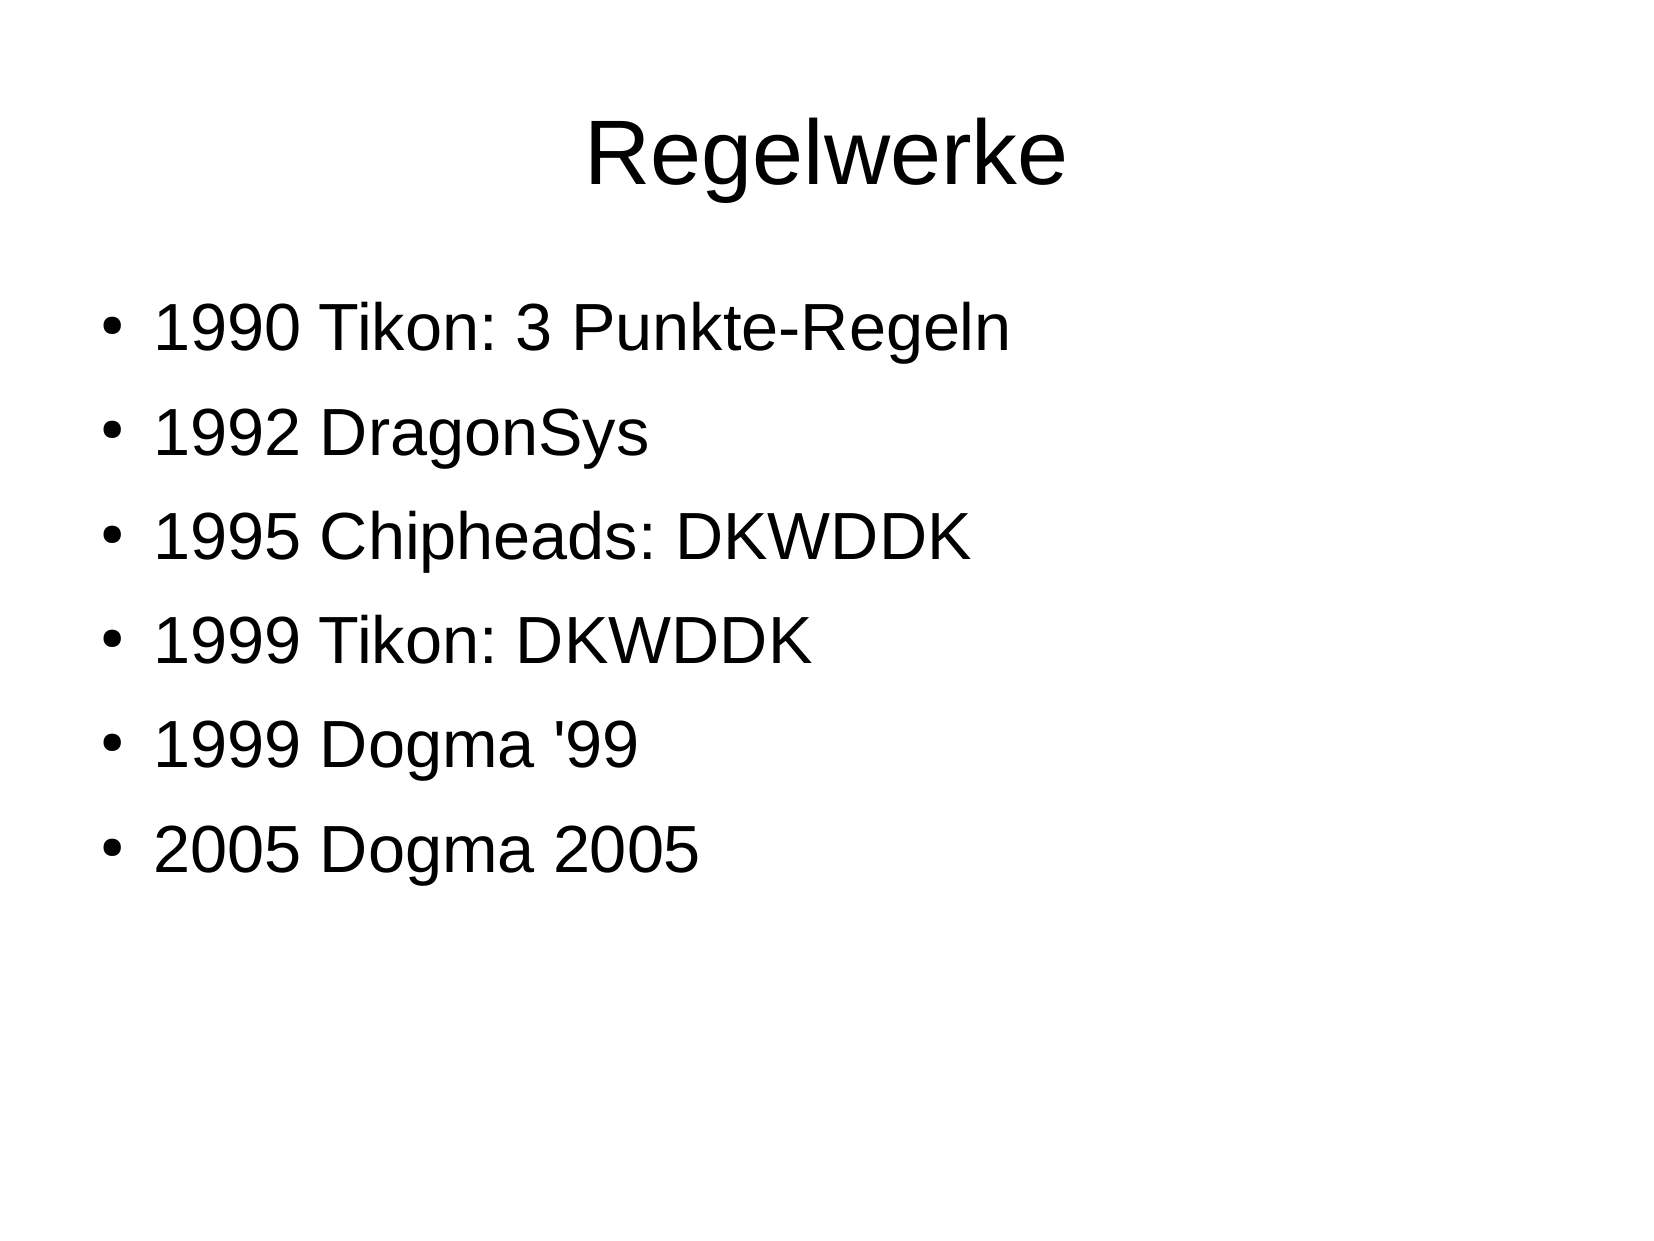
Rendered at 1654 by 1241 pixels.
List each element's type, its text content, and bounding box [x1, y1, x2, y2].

title Regelwerke [82, 49, 1571, 257]
list 1990 Tikon: 3 Punkte-Regeln 1992 DragonSys 1995 Chipheads: DKWDDK 1999 Tikon: DKWDDK 1999 Dogma '99 2005 Dogma 2005 [82, 290, 1571, 1010]
